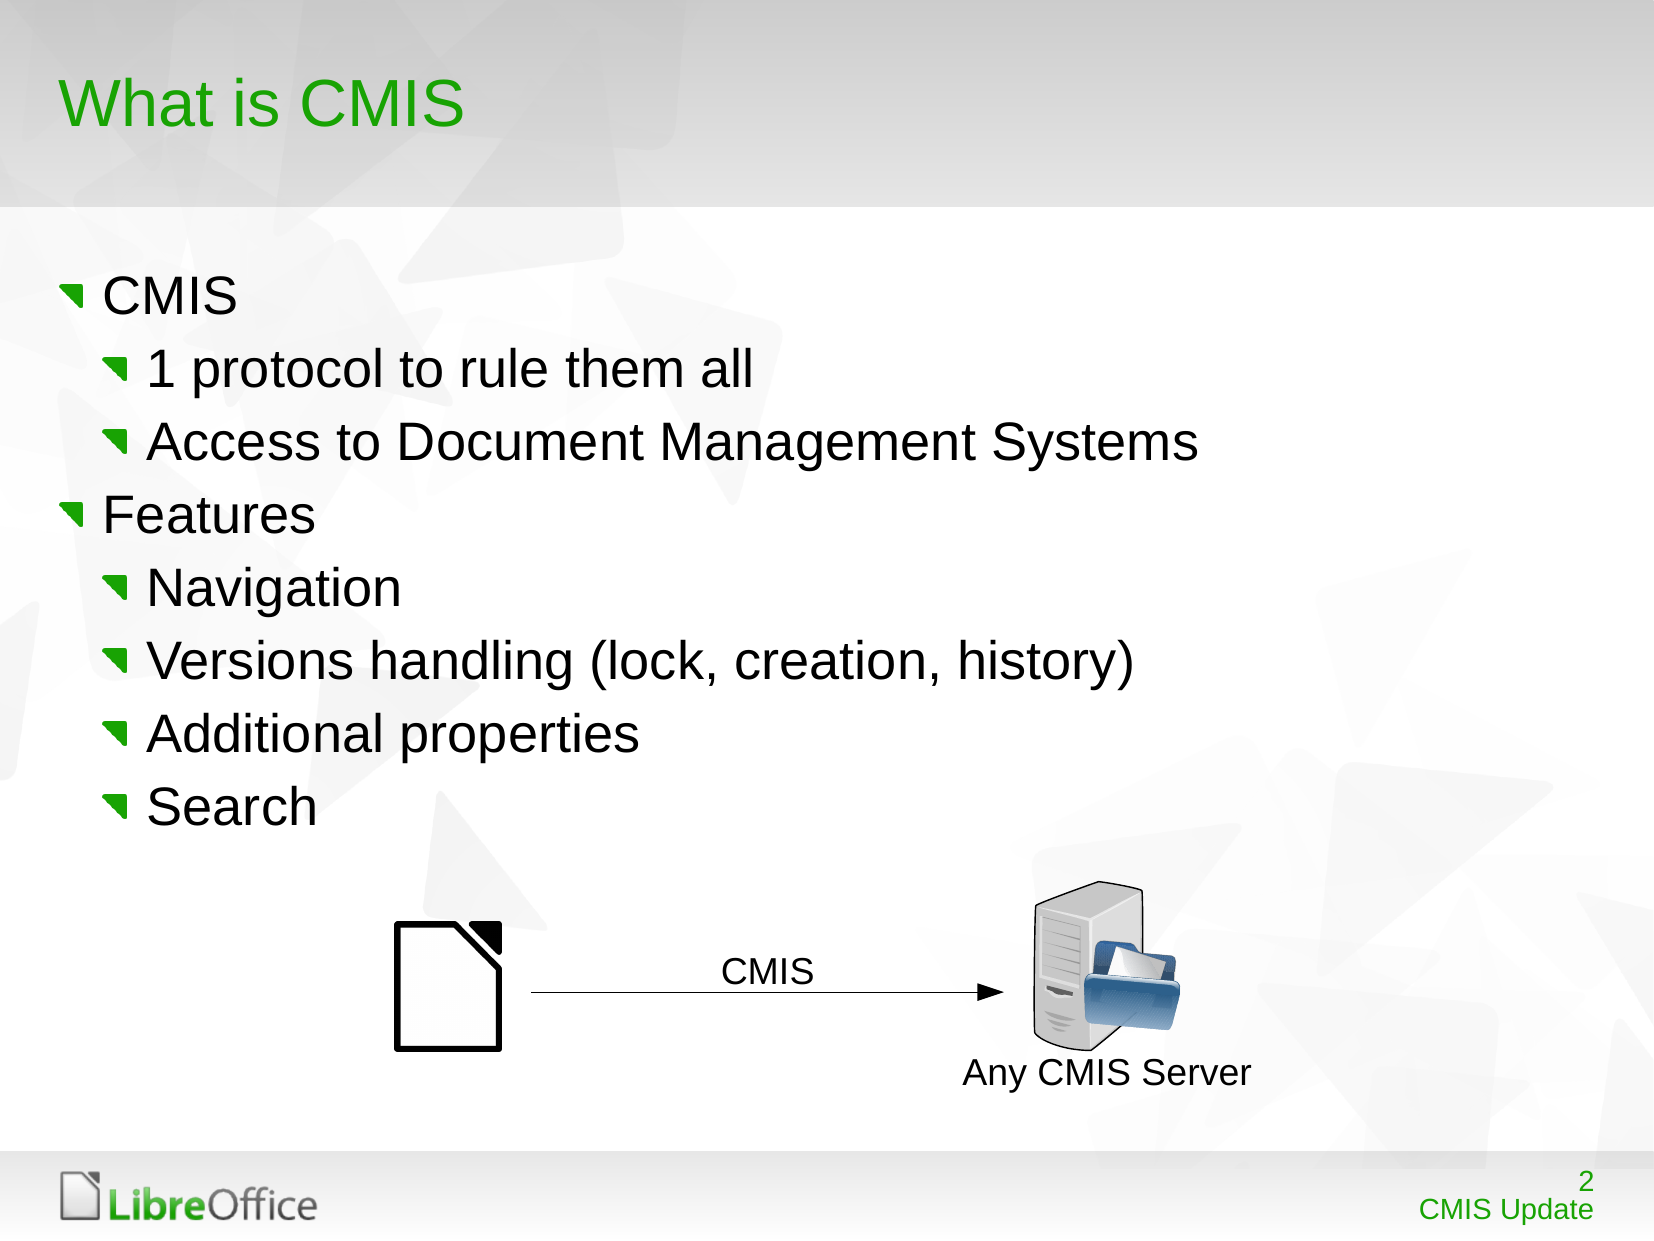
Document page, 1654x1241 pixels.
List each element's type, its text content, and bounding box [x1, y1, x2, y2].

title What is CMIS [59, 29, 1595, 178]
picture [41, 1152, 337, 1240]
picture [0, 0, 783, 931]
picture [1033, 880, 1182, 1052]
picture [915, 548, 1654, 1169]
picture [394, 921, 502, 1052]
list CMIS 1 protocol to rule them all Access to Document Management Systems Features Navigation Versions handling (lock, creation, history) Additional properties Search [59, 265, 1595, 1114]
